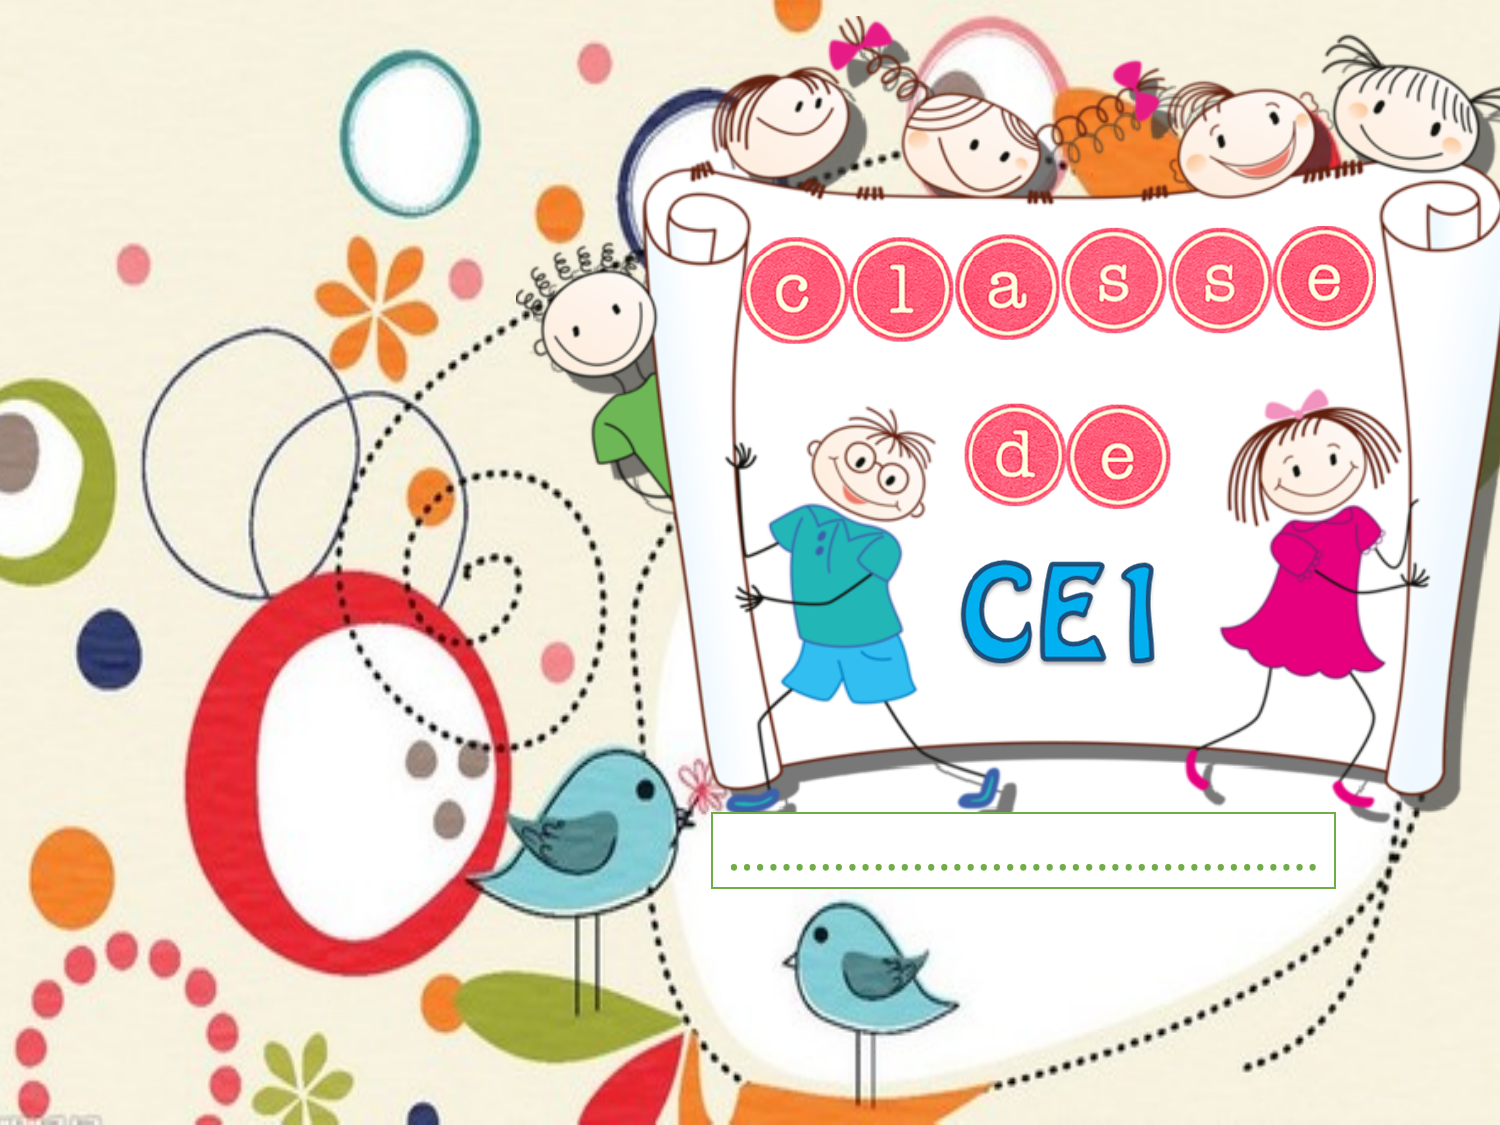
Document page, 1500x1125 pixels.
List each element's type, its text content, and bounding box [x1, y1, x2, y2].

text_box ……………………………………… [712, 813, 1335, 888]
picture [0, 0, 1500, 1125]
